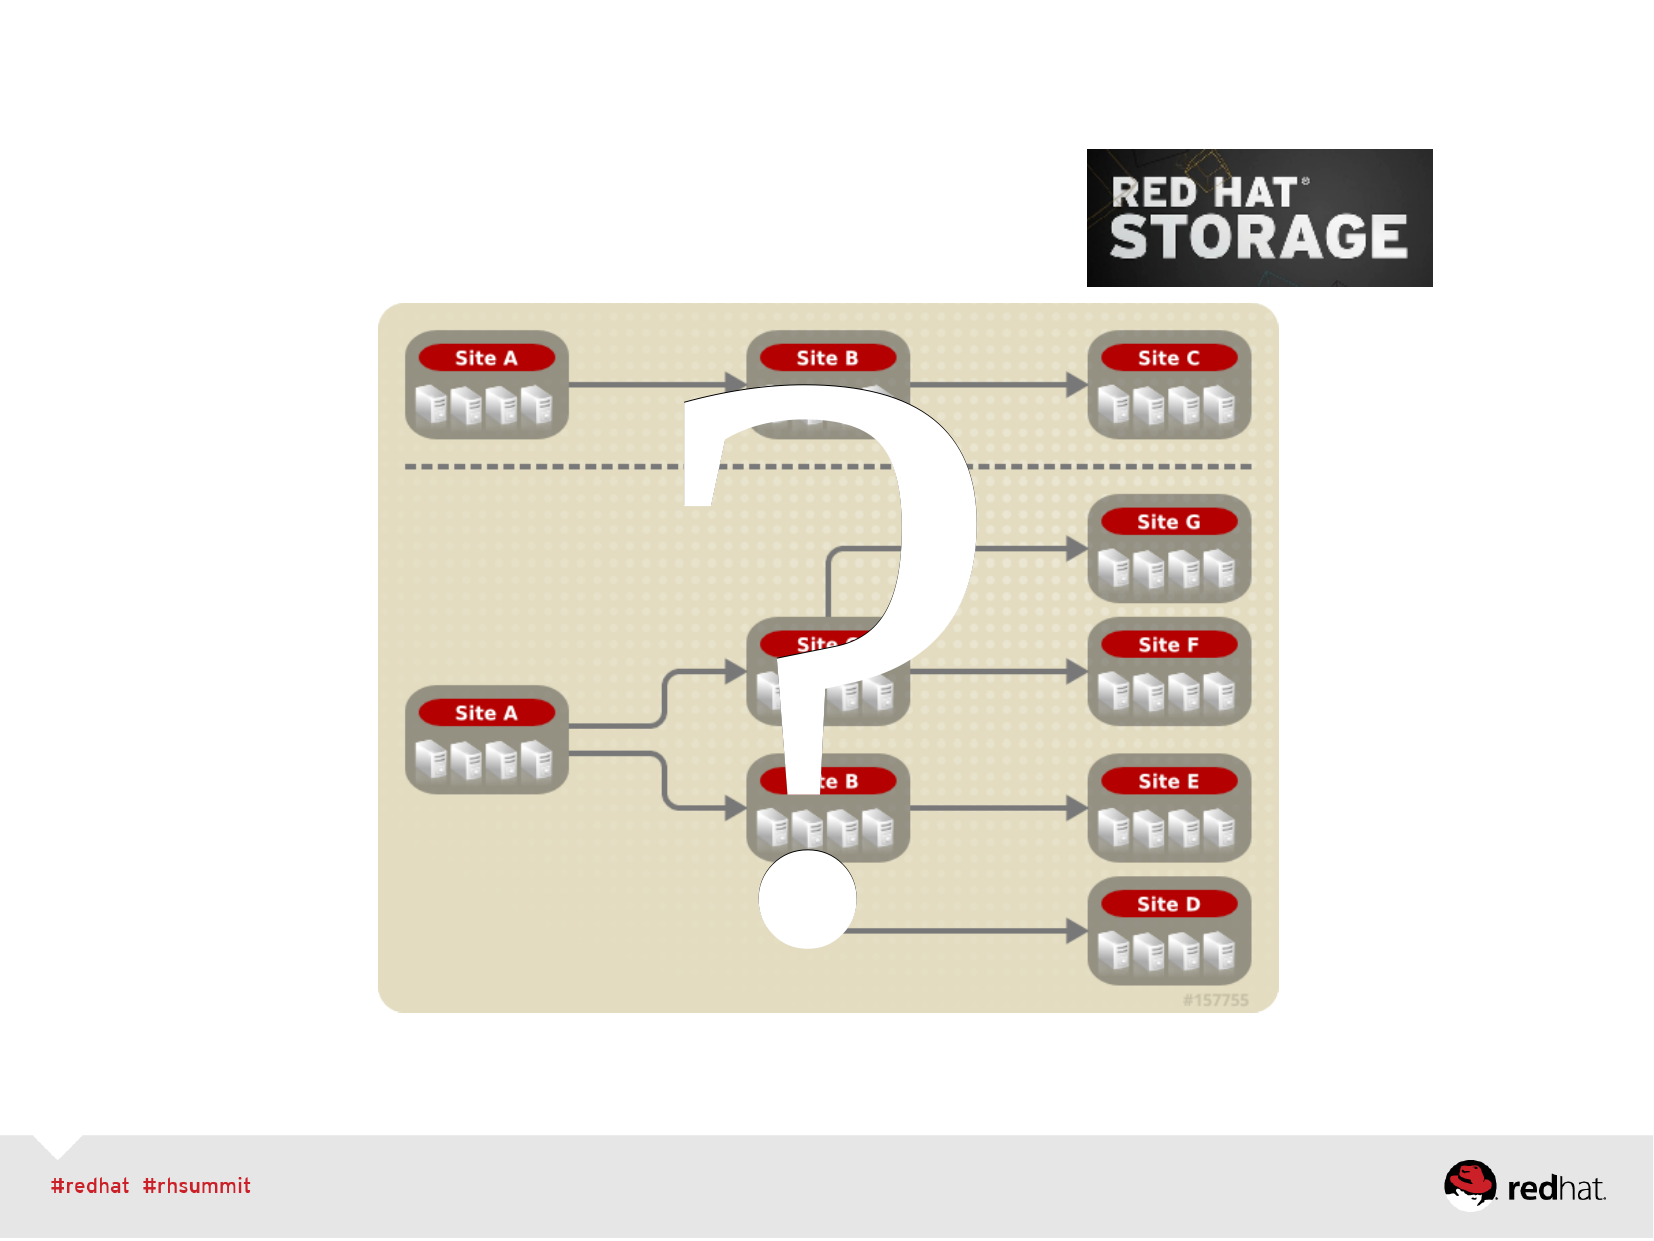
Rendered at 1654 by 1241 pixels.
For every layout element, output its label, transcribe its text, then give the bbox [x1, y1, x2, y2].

picture [0, 0, 1654, 1238]
text_box ? [626, 187, 1027, 1126]
